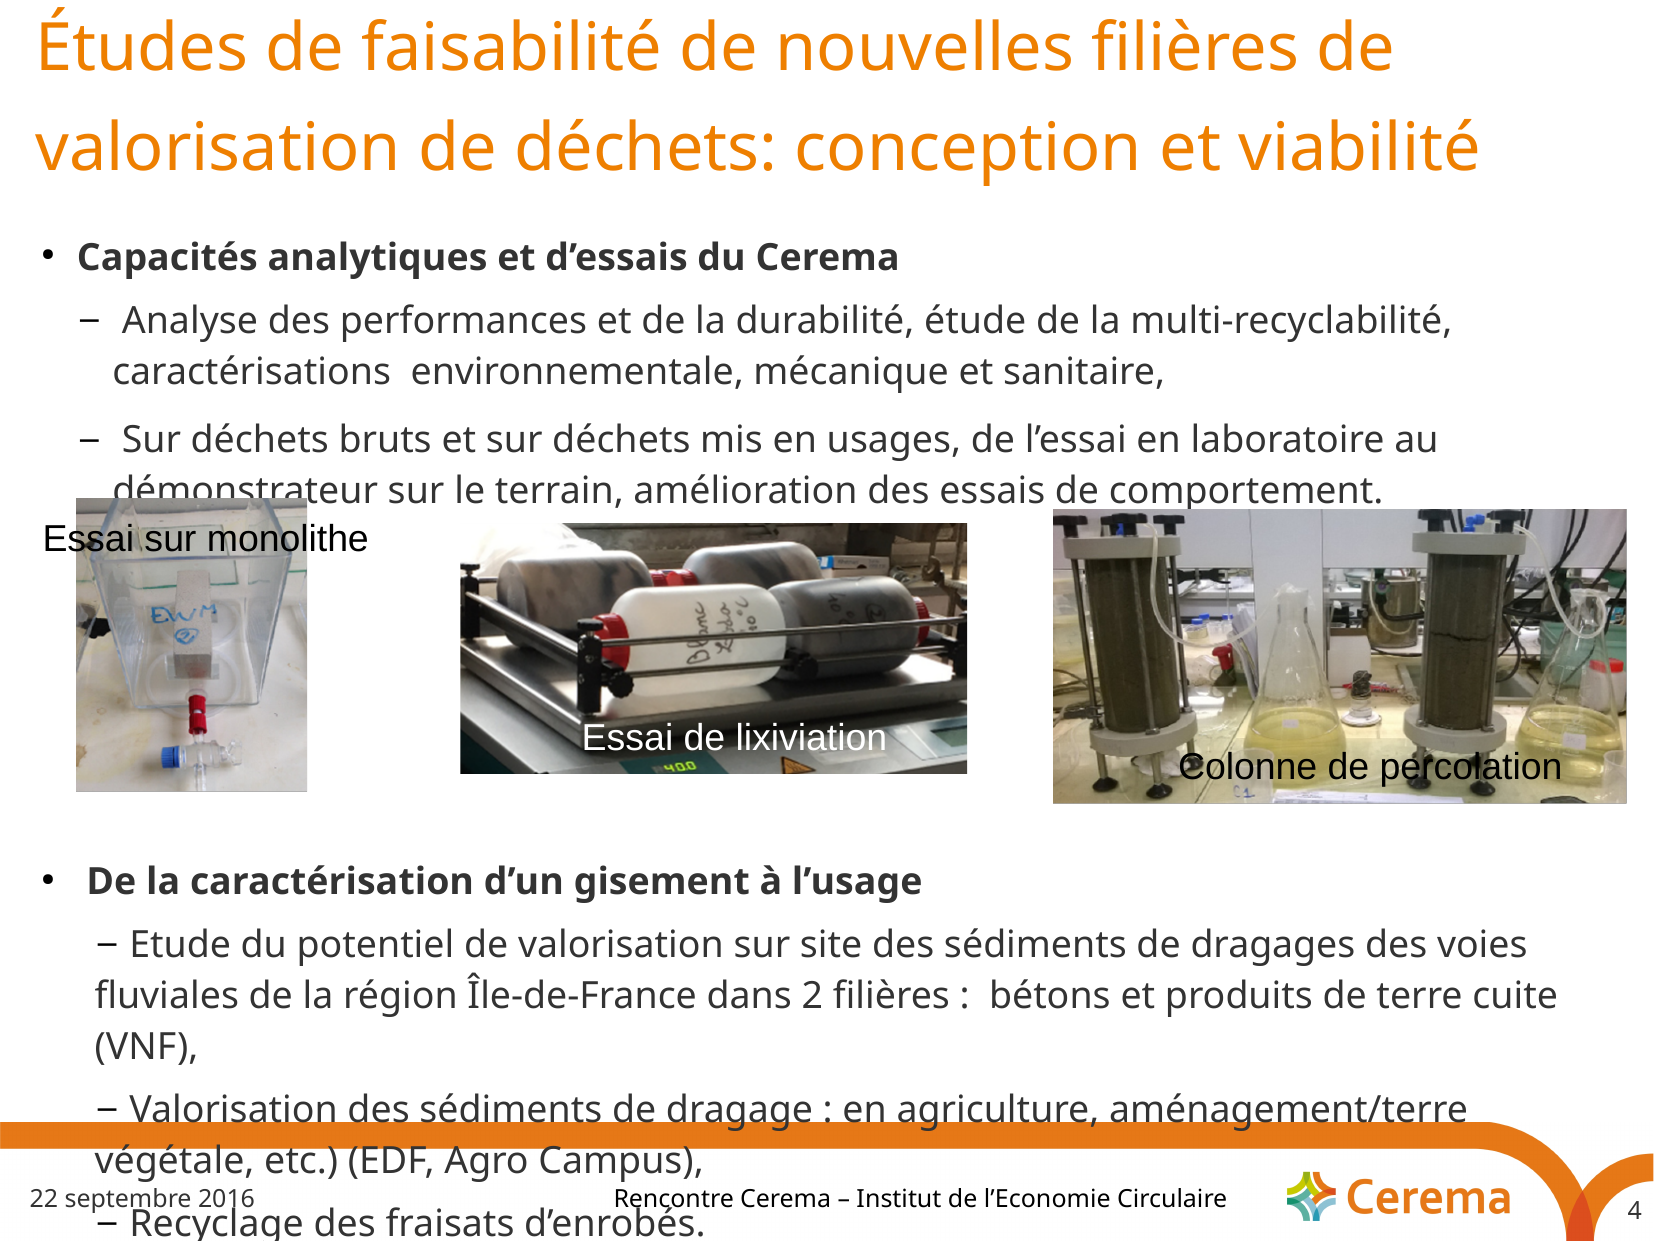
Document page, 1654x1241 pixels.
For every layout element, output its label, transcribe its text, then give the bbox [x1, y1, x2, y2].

picture [74, 496, 308, 510]
text_box Essai sur monolithe [27, 510, 384, 567]
picture [74, 567, 308, 792]
text_box Essai de lixiviation [566, 708, 910, 766]
picture [0, 1122, 1654, 1241]
list Capacités analytiques et d’essais du Cerema Analyse des performances et de la durabilité, étude de la multi-recyclabilité, caractérisations environnementale, mécanique et sanitaire, Sur déchets bruts et sur déchets mis en usages, de l’essai en laboratoire au démonstrateur sur le terrain, amélioration des essais de comportement. De la caractérisation d’un gisement à l’usage Etude du potentiel de valorisation sur site des sédiments de dragages des voies fluviales de la région Île-de-France dans 2 filières : bétons et produits de terre cuite (VNF), Valorisation des sédiments de dragage : en agriculture, aménagement/terre végétale, etc.) (EDF, Agro Campus), Recyclage des fraisats d’enrobés. [5, 230, 1607, 1046]
picture [264, 1218, 276, 1234]
title Études de faisabilité de nouvelles filières de valorisation de déchets: conception et viabilité [35, 10, 1642, 182]
picture [1051, 507, 1627, 804]
picture [460, 521, 968, 774]
text_box Colonne de percolation [1163, 738, 1613, 796]
